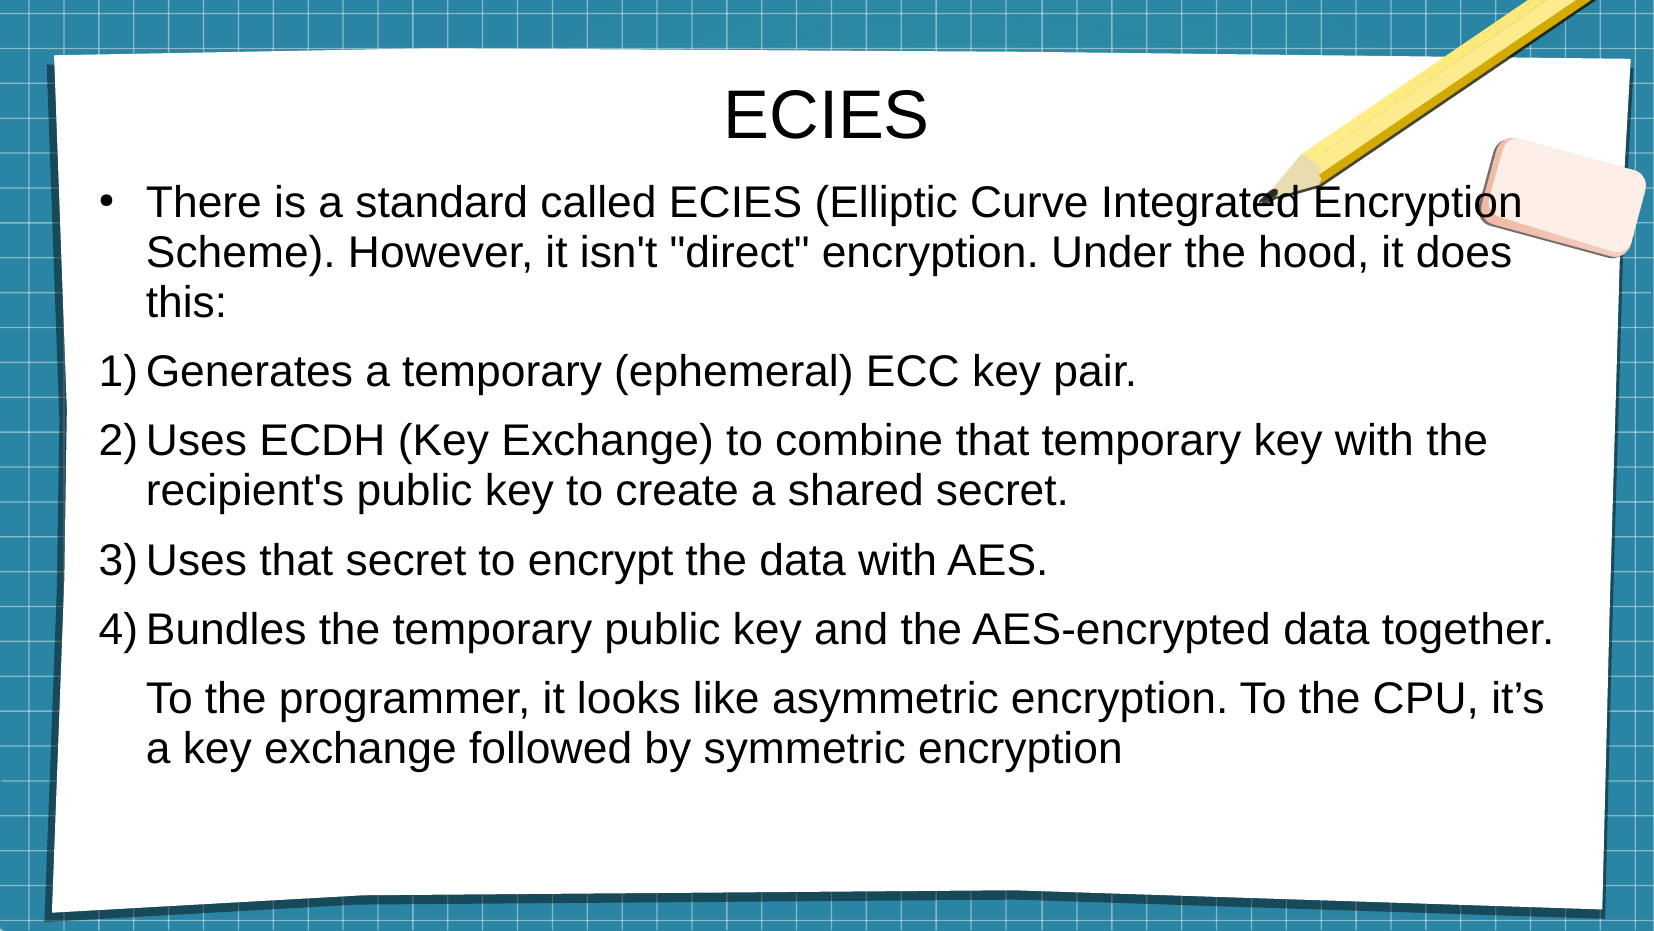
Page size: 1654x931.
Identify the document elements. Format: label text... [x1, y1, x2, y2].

title ECIES [82, 37, 1571, 177]
list There is a standard called ECIES (Elliptic Curve Integrated Encryption Scheme). However, it isn't "direct" encryption. Under the hood, it does this: Generates a temporary (ephemeral) ECC key pair. Uses ECDH (Key Exchange) to combine that temporary key with the recipient's public key to create a shared secret. Uses that secret to encrypt the data with AES. Bundles the temporary public key and the AES-encrypted data together. To the programmer, it looks like asymmetric encryption. To the CPU, it’s a key exchange followed by symmetric encryption [82, 177, 1571, 827]
